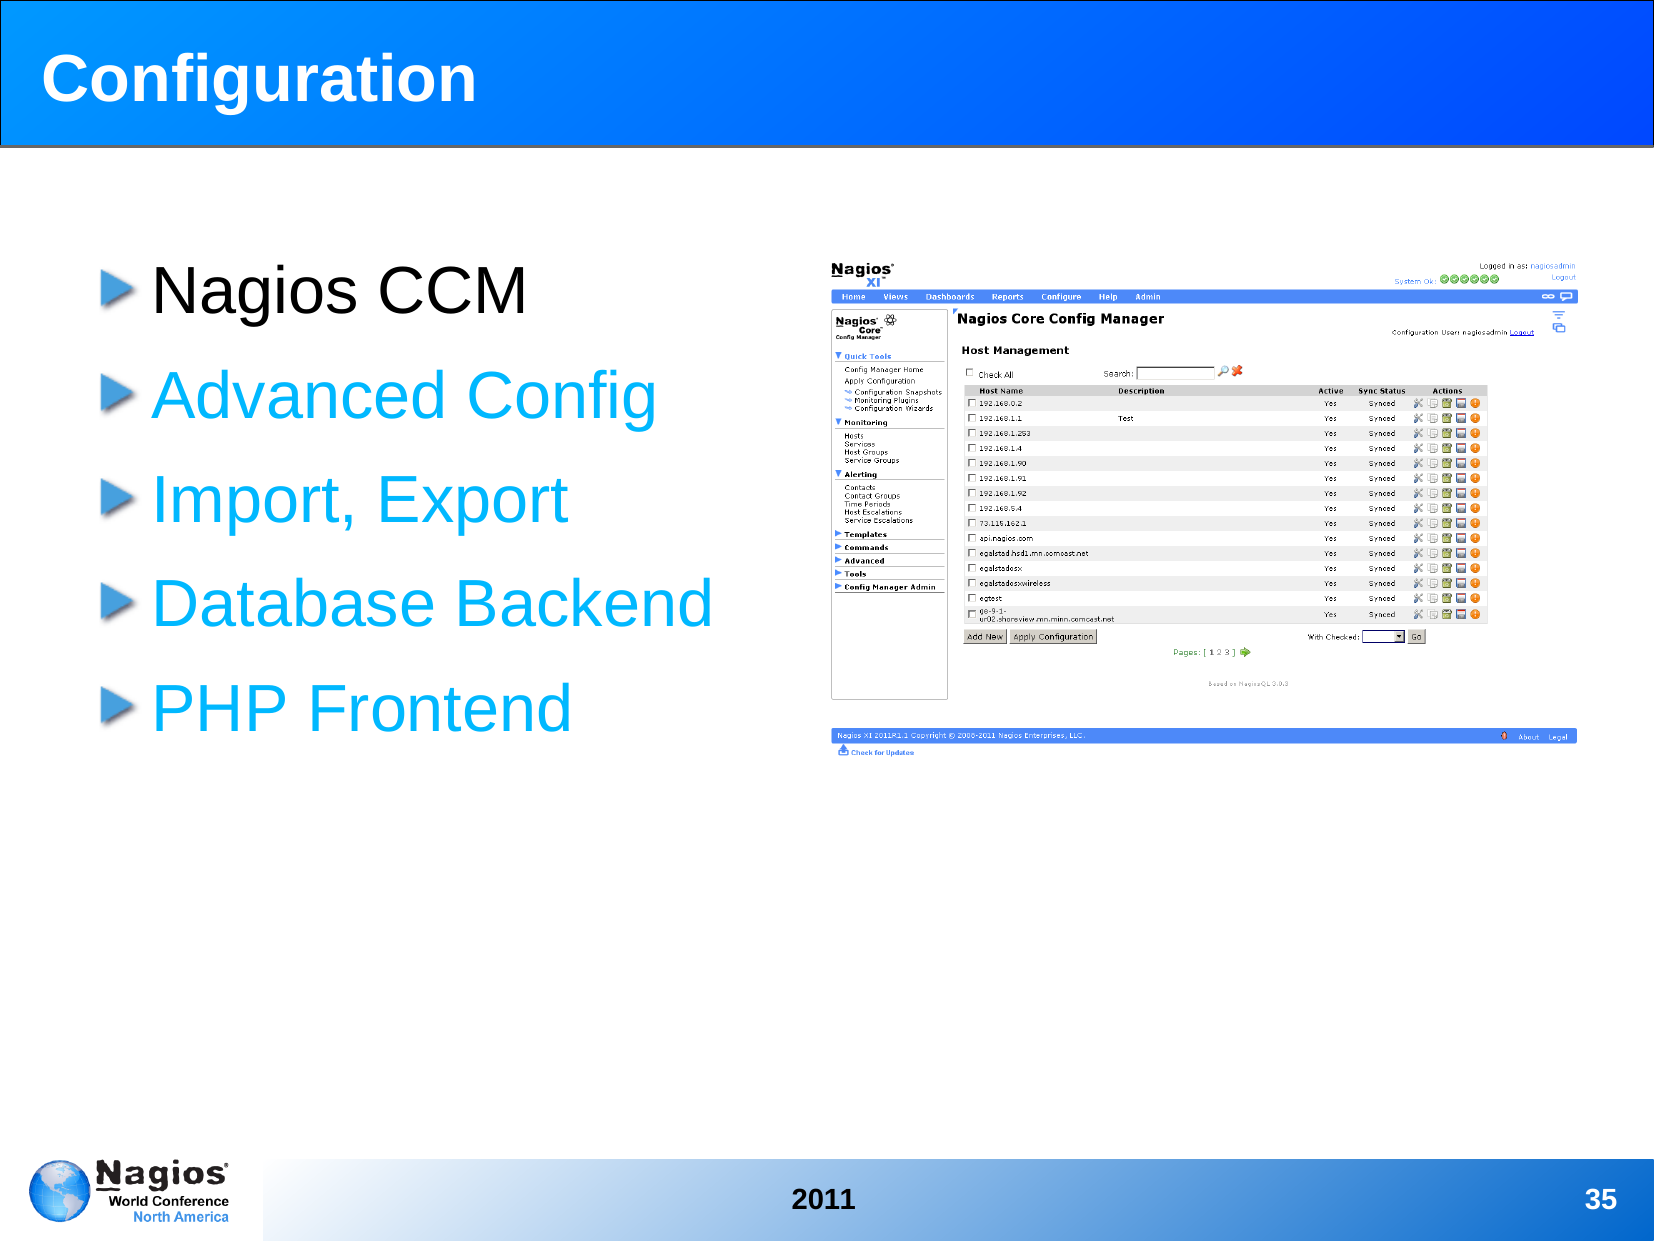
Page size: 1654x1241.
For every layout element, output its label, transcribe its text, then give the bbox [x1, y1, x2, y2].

list Nagios CCM Advanced Config Import, Export Database Backend PHP Frontend [80, 253, 1569, 1058]
title Configuration [41, 36, 1248, 120]
picture [828, 260, 1579, 761]
picture [29, 1159, 229, 1235]
